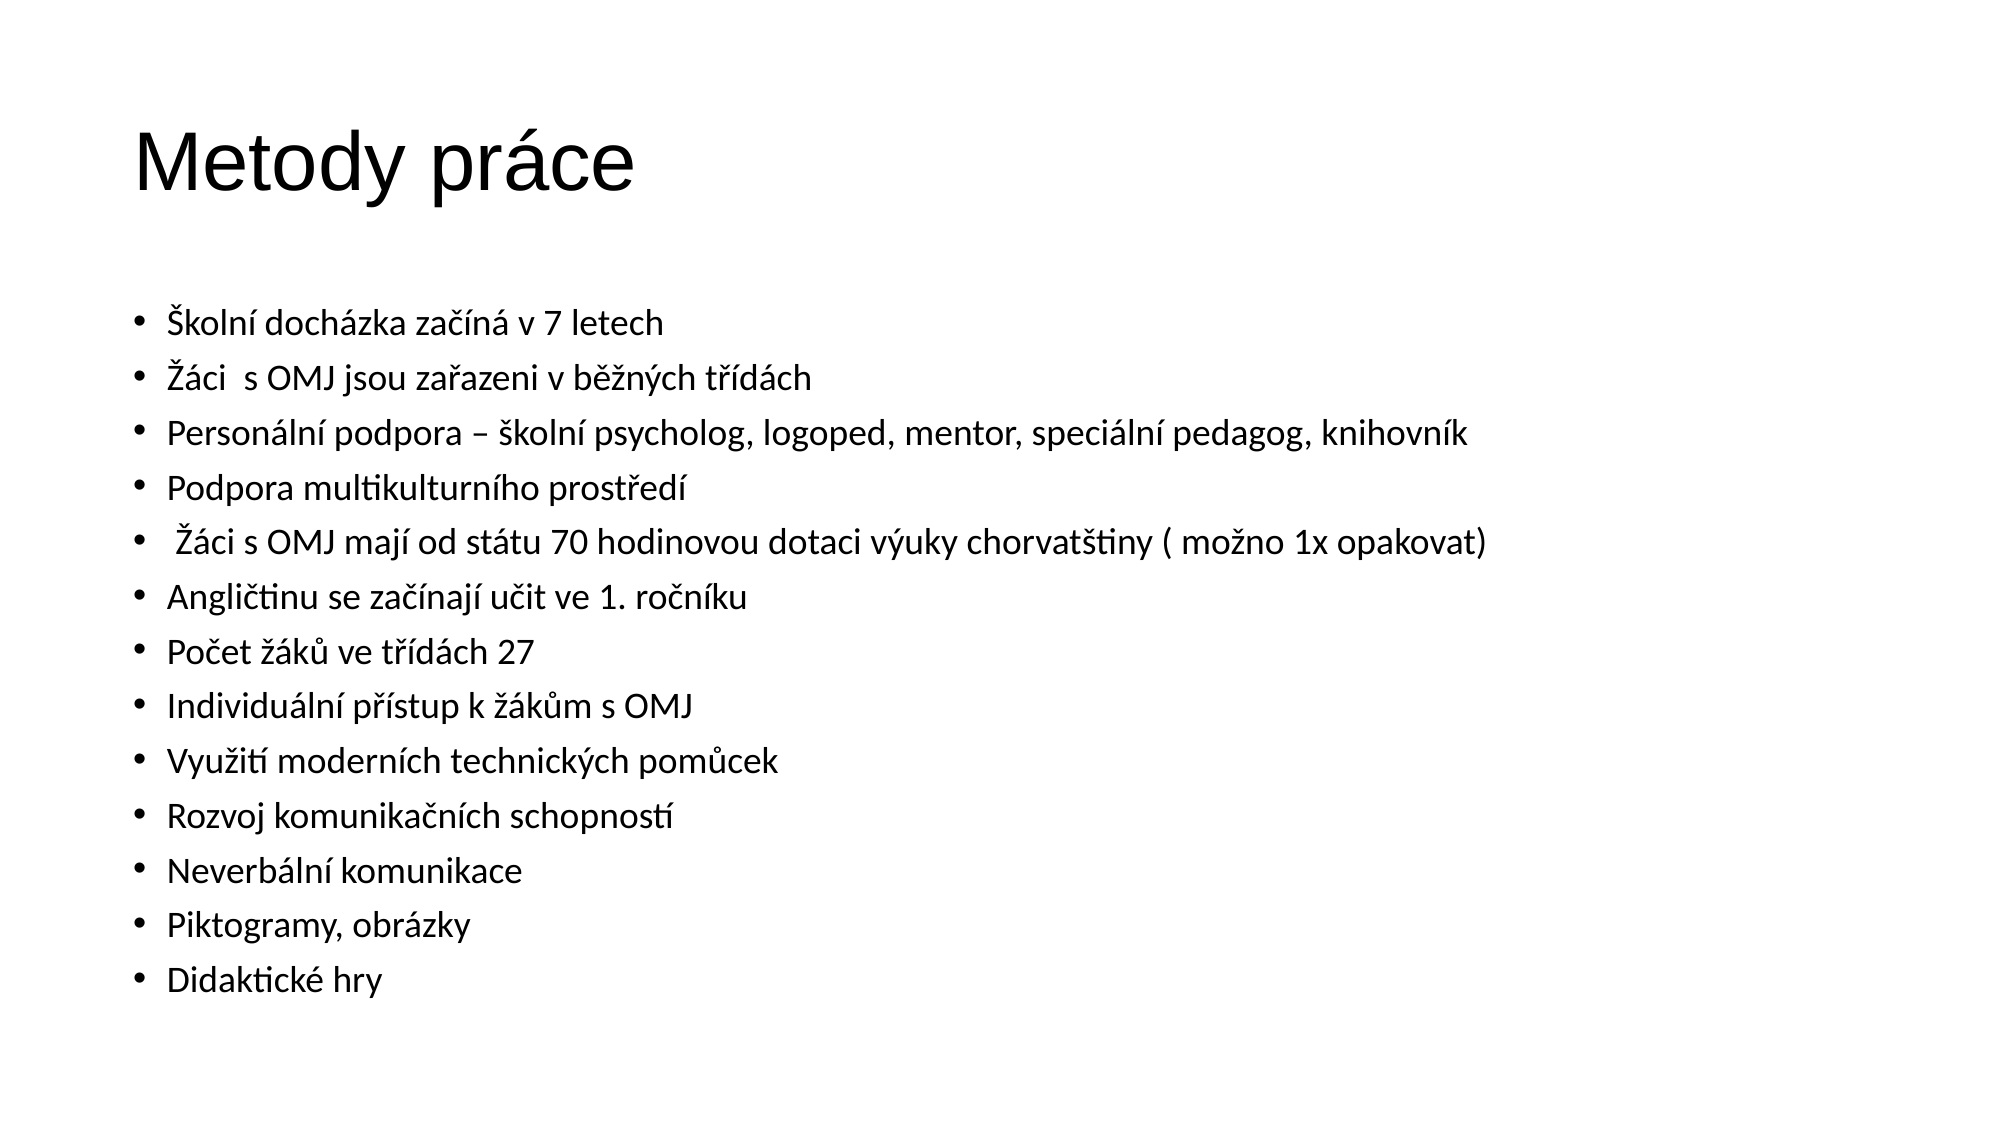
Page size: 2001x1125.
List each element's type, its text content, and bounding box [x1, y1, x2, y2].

title Metody práce [118, 48, 1844, 266]
list Školní docházka začíná v 7 letech Žáci s OMJ jsou zařazeni v běžných třídách Personální podpora – školní psycholog, logoped, mentor, speciální pedagog, knihovník Podpora multikulturního prostředí Žáci s OMJ mají od státu 70 hodinovou dotaci výuky chorvatštiny ( možno 1x opakovat) Angličtinu se začínají učit ve 1. ročníku Počet žáků ve třídách 27 Individuální přístup k žákům s OMJ Využití moderních technických pomůcek Rozvoj komunikačních schopností Neverbální komunikace Piktogramy, obrázky Didaktické hry [118, 299, 1844, 1014]
